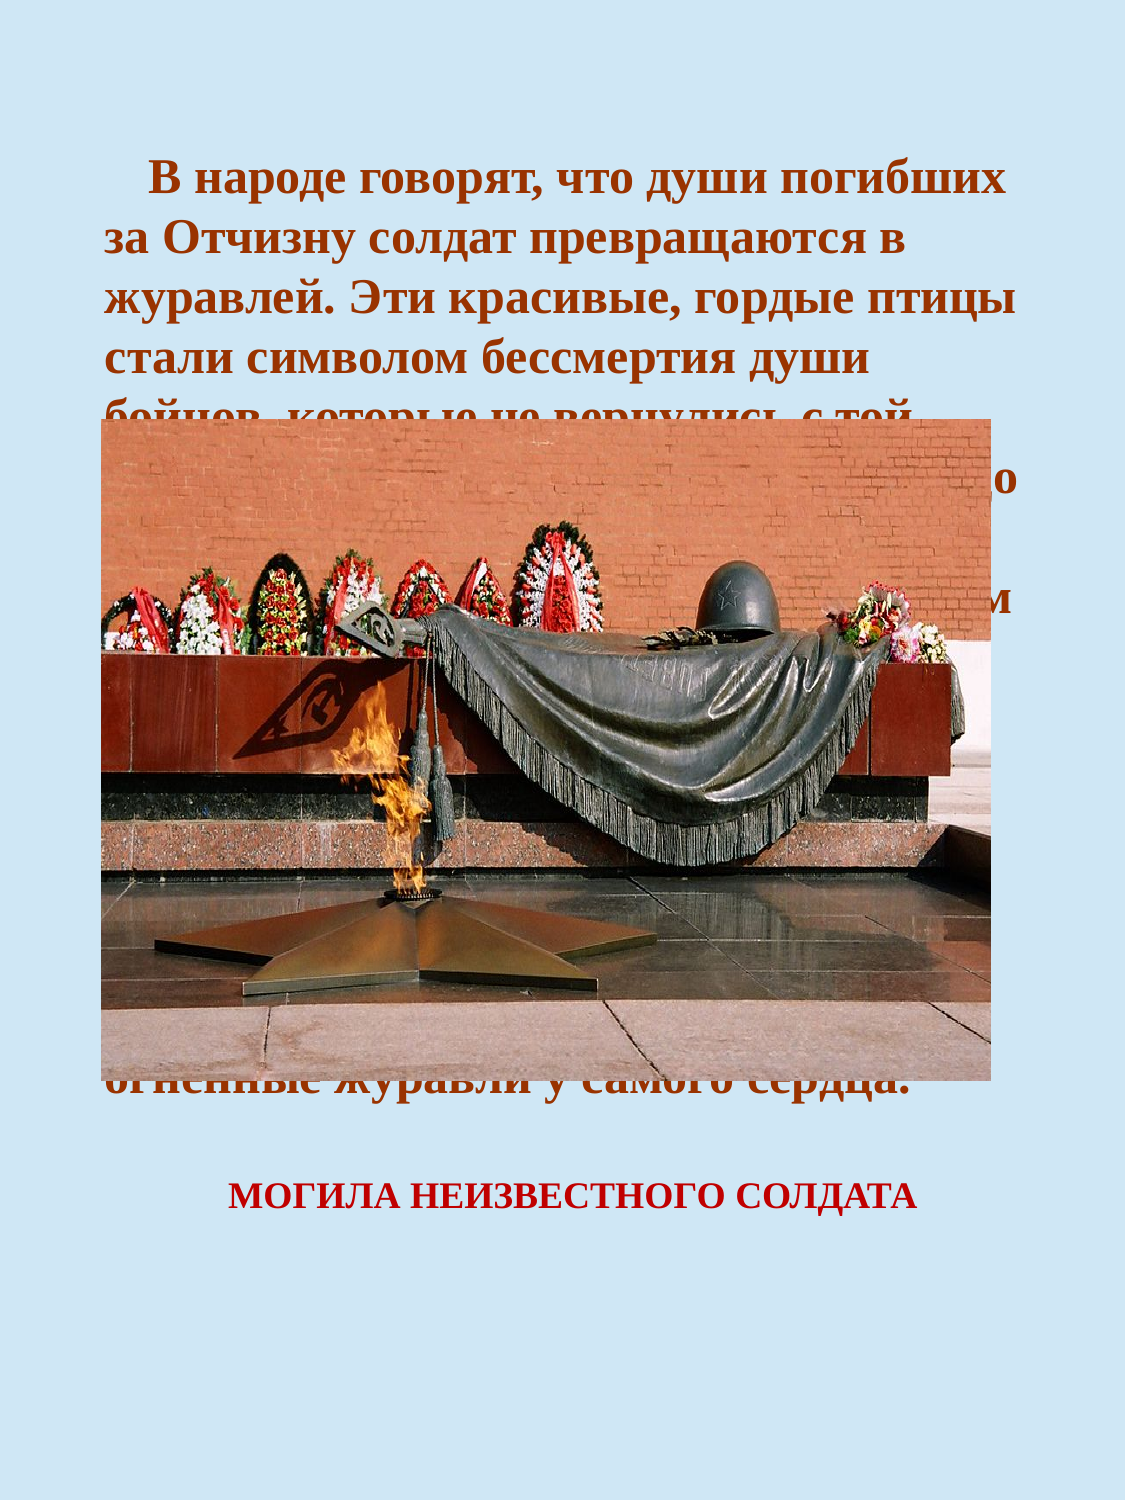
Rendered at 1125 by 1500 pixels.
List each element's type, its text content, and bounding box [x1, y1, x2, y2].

picture [101, 419, 991, 1081]
text_box В народе говорят, что души погибших за Отчизну солдат превращаются в журавлей. Эти красивые, гордые птицы стали символом бессмертия души бойцов, которые не вернулись с той далекой войны. Имена многих из них до сих пор остаются неизвестными. Память о тех, кто остался Неизвестным солдатом, на чьих могилах нет имен, хранит Вечный огонь. Он горит на Могиле Неизвестного солдата у Кремлевской стены и у сотен мемориалов по всей России. Подвиг защитников Отечества бессмертен, и символ нашей Вечной памяти – огненные журавли у самого сердца. [89, 135, 1059, 1111]
text_box МОГИЛА НЕИЗВЕСТНОГО СОЛДАТА [89, 1163, 1012, 1224]
